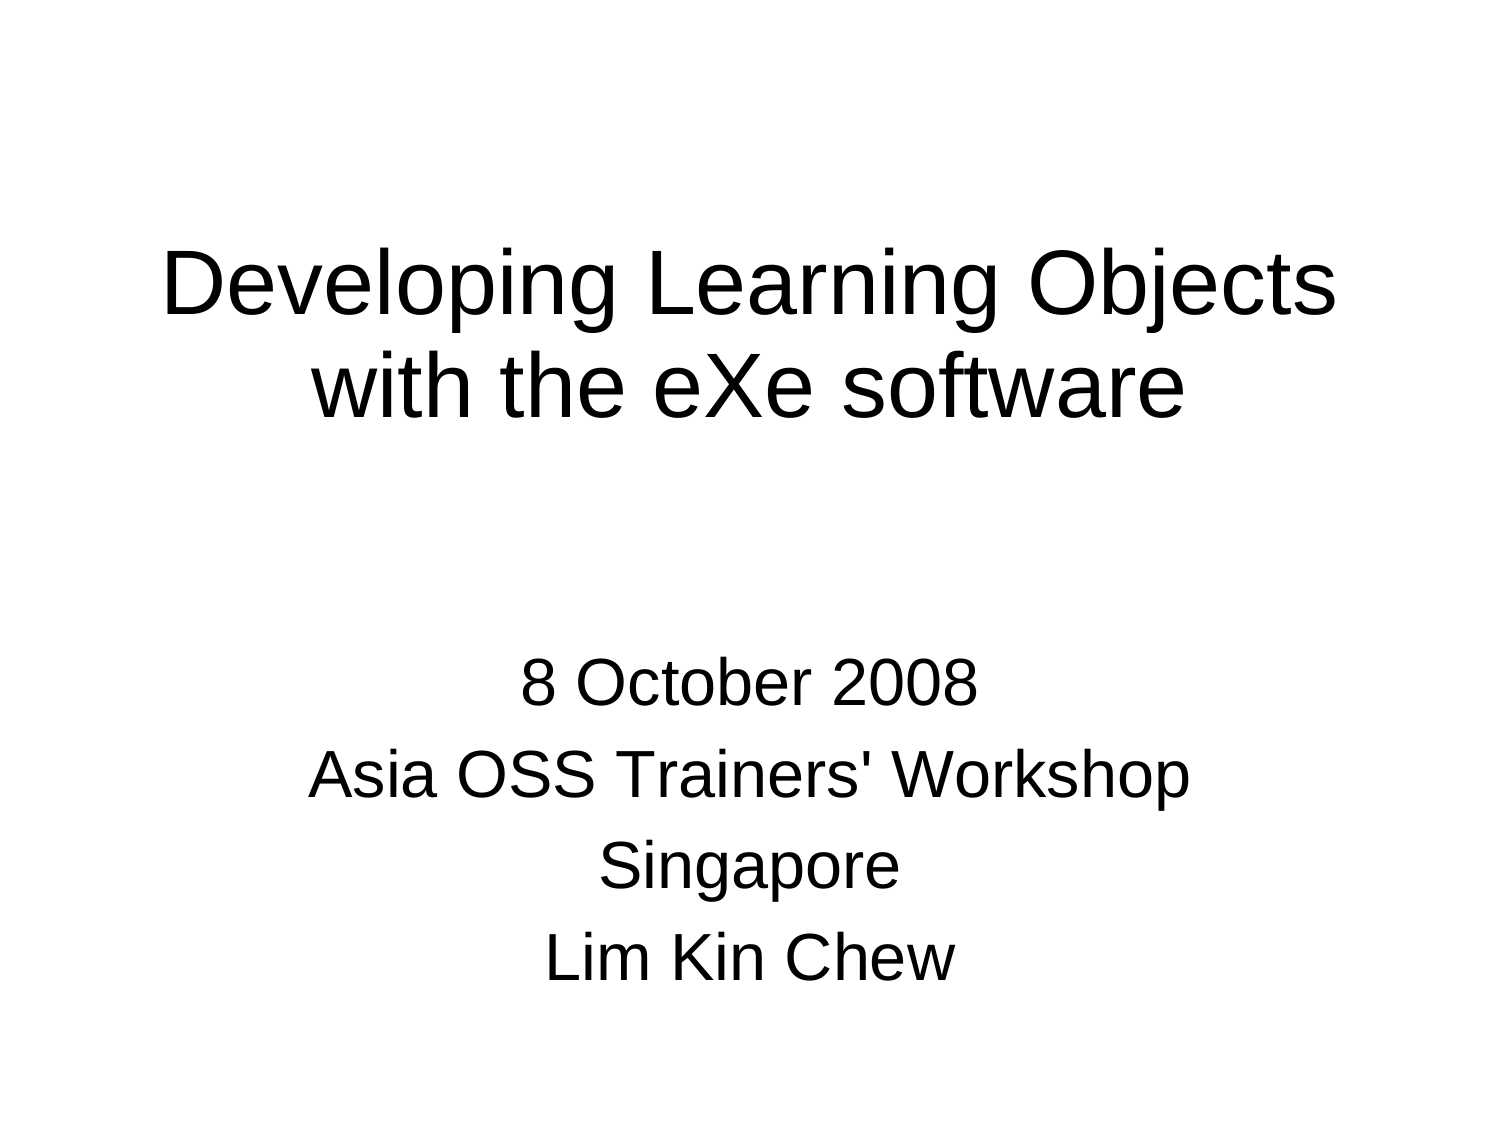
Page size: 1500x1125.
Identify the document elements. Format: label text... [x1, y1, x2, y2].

title Developing Learning Objects with the eXe software [112, 213, 1388, 455]
subtitle 8 October 2008 Asia OSS Trainers' Workshop Singapore Lim Kin Chew [225, 637, 1276, 1002]
